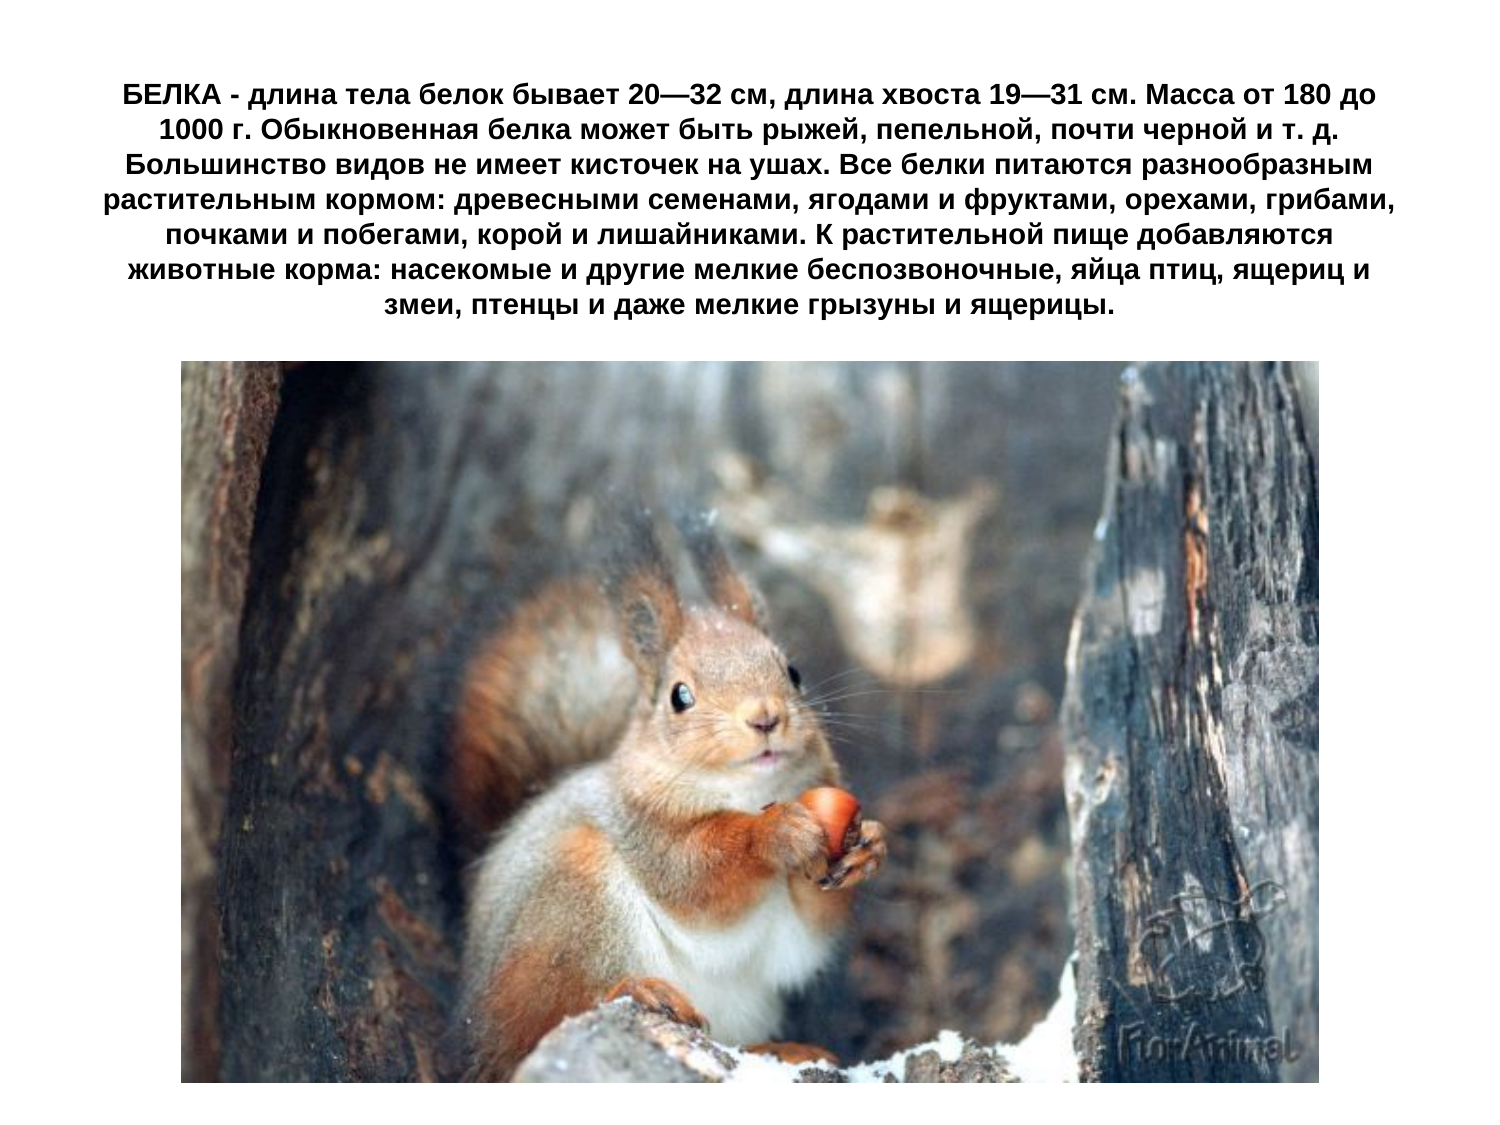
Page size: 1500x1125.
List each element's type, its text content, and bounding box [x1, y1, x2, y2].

title БЕЛКА - длина тела белок бывает 20—32 см, длина хвоста 19—31 см. Масса от 180 до 1000 г. Обыкновенная белка может быть рыжей, пепельной, почти черной и т. д. Большинство видов не имеет кисточек на ушах. Все белки питаются разнообразным растительным кормом: древесными семенами, ягодами и фруктами, орехами, грибами, почками и побегами, корой и лишайниками. К растительной пище добавляются животные корма: насекомые и другие мелкие беспозвоночные, яйца птиц, ящериц и змеи, птенцы и даже мелкие грызуны и ящерицы. [75, 45, 1426, 351]
picture [181, 361, 1319, 1083]
